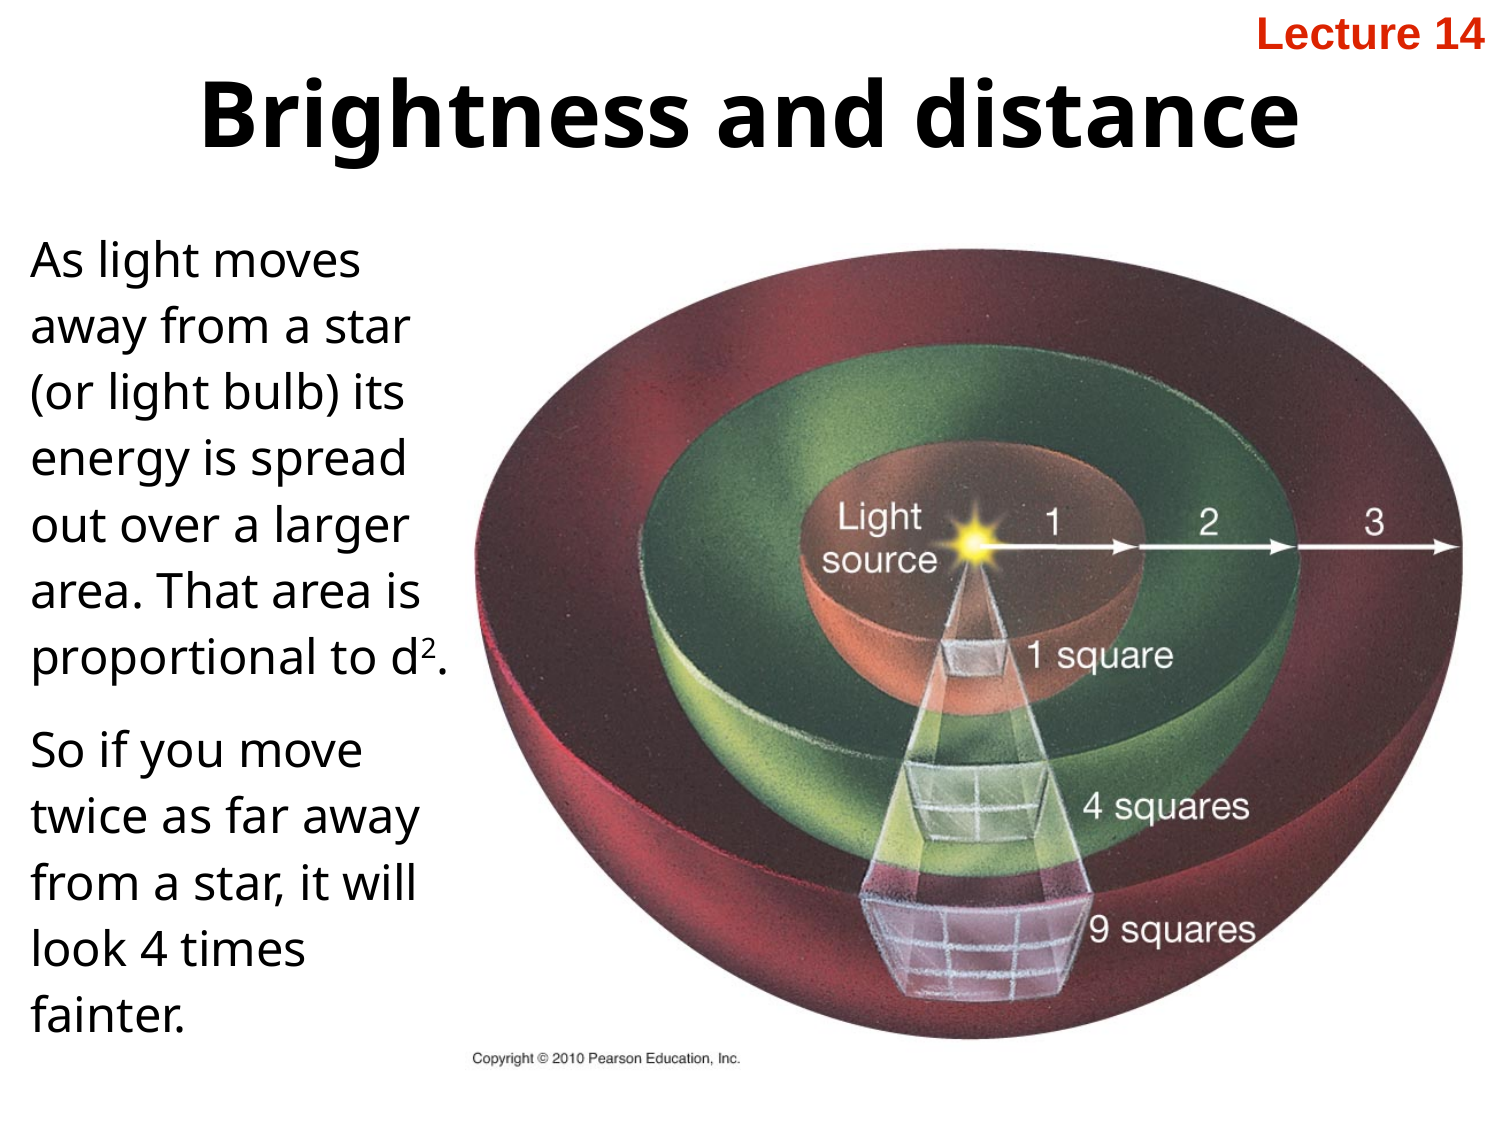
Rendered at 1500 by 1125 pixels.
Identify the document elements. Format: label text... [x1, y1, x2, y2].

text_box Lecture 14 [1185, 0, 1500, 67]
picture [465, 243, 1471, 1077]
title Brightness and distance [30, 58, 1471, 167]
list As light moves away from a star (or light bulb) its energy is spread out over a larger area. That area is proportional to d2. So if you move twice as far away from a star, it will look 4 times fainter. [30, 224, 451, 1081]
